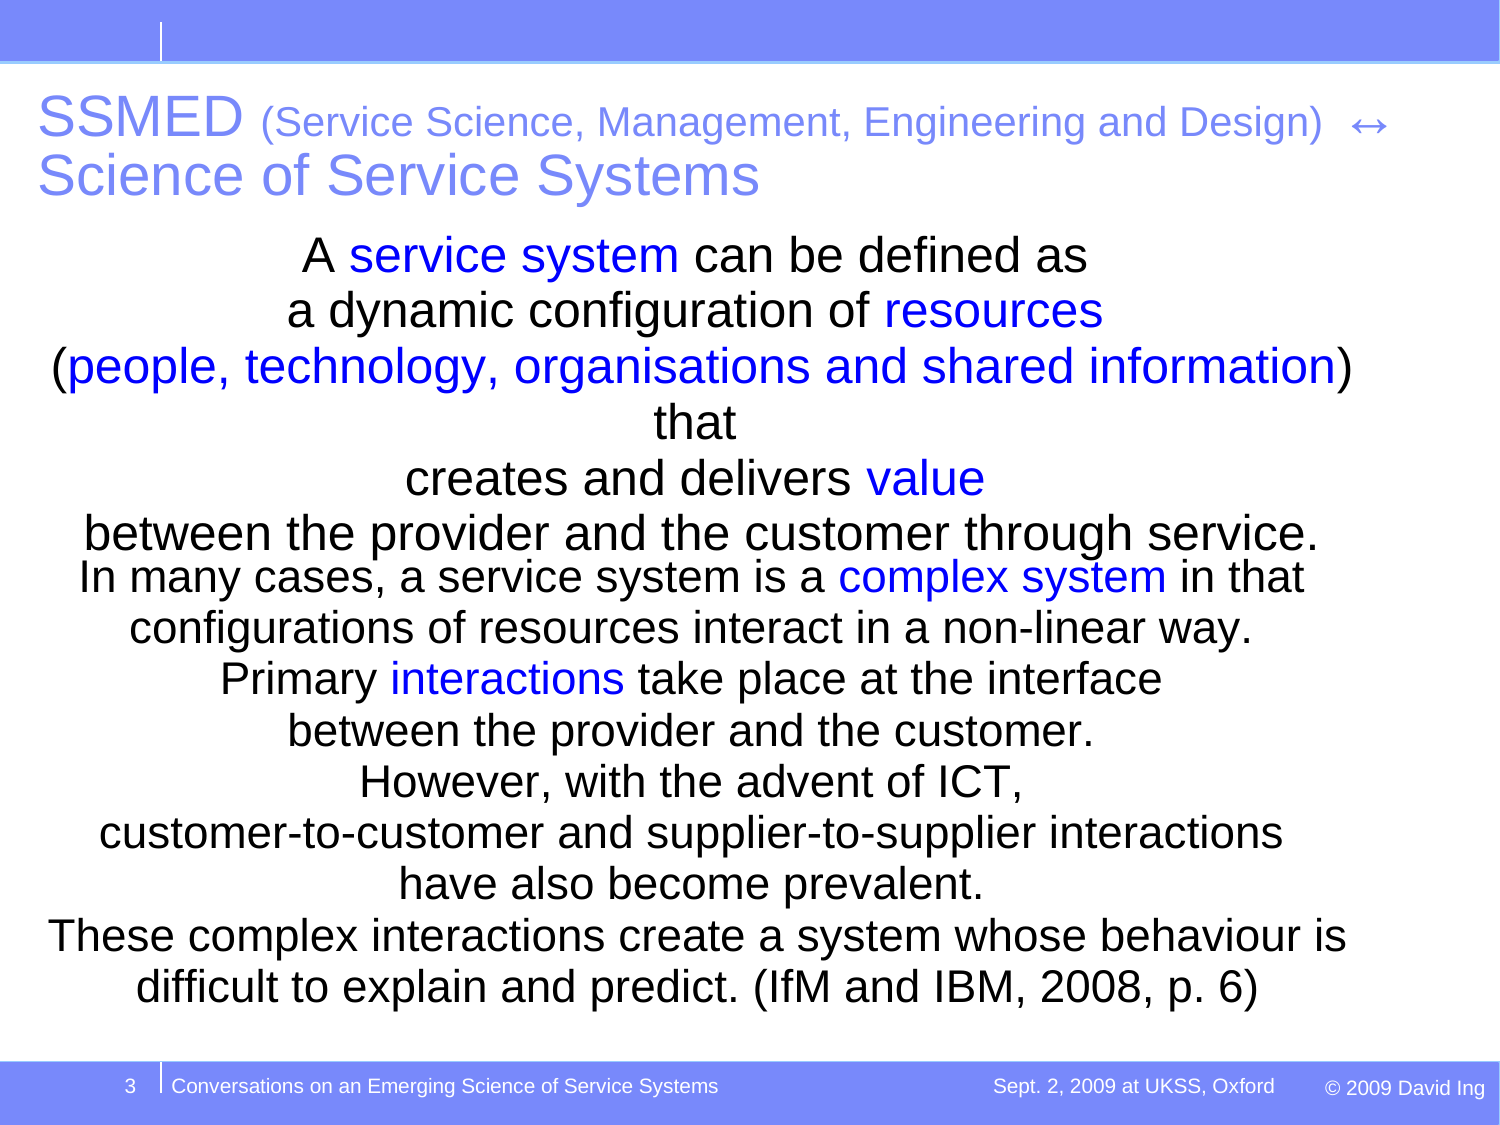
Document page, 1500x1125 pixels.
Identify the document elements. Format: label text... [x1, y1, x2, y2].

text_box [166, 529, 174, 543]
text_box [484, 526, 497, 543]
text_box [842, 526, 856, 543]
text_box [195, 526, 209, 534]
text_box [1284, 526, 1298, 534]
text_box [1029, 526, 1043, 543]
title SSMED (Service Science, Management, Engineering and Design) ↔ Science of Service Systems [37, 90, 1463, 209]
text_box [377, 527, 390, 543]
text_box [985, 526, 997, 543]
text_box [420, 526, 434, 543]
text_box [308, 526, 320, 543]
text_box [599, 526, 611, 543]
text_box [1113, 526, 1125, 543]
text_box [334, 526, 348, 534]
text_box [985, 517, 1108, 543]
text_box [570, 537, 582, 543]
text_box [308, 517, 497, 543]
text_box [501, 517, 639, 543]
text_box [91, 517, 303, 543]
text_box [871, 527, 882, 543]
text_box [709, 526, 723, 534]
text_box [223, 526, 237, 534]
text_box [886, 527, 897, 543]
text_box [252, 526, 264, 543]
text_box [118, 526, 132, 534]
text_box [1084, 526, 1097, 543]
text_box [1179, 526, 1193, 534]
text_box [512, 526, 526, 534]
text_box [17, 239, 1481, 1028]
text_box A service system can be defined as a dynamic configuration of resources (people, technology, organisations and shared information) that creates and delivers value between the provider and the customer through service. [35, 219, 1463, 517]
text_box [626, 526, 639, 543]
text_box [682, 526, 694, 543]
text_box [91, 527, 104, 543]
text_box In many cases, a service system is a complex system in that configurations of resources interact in a non-linear way. Primary interactions take place at the interface between the provider and the customer. However, with the advent of ICT, customer-to-customer and supplier-to-supplier interactions have also become prevalent. These complex interactions create a system whose behaviour is difficult to explain and predict. (IfM and IBM, 2008, p. 6) [32, 543, 1465, 1023]
text_box [643, 517, 677, 543]
text_box [912, 526, 926, 534]
text_box [682, 517, 980, 543]
